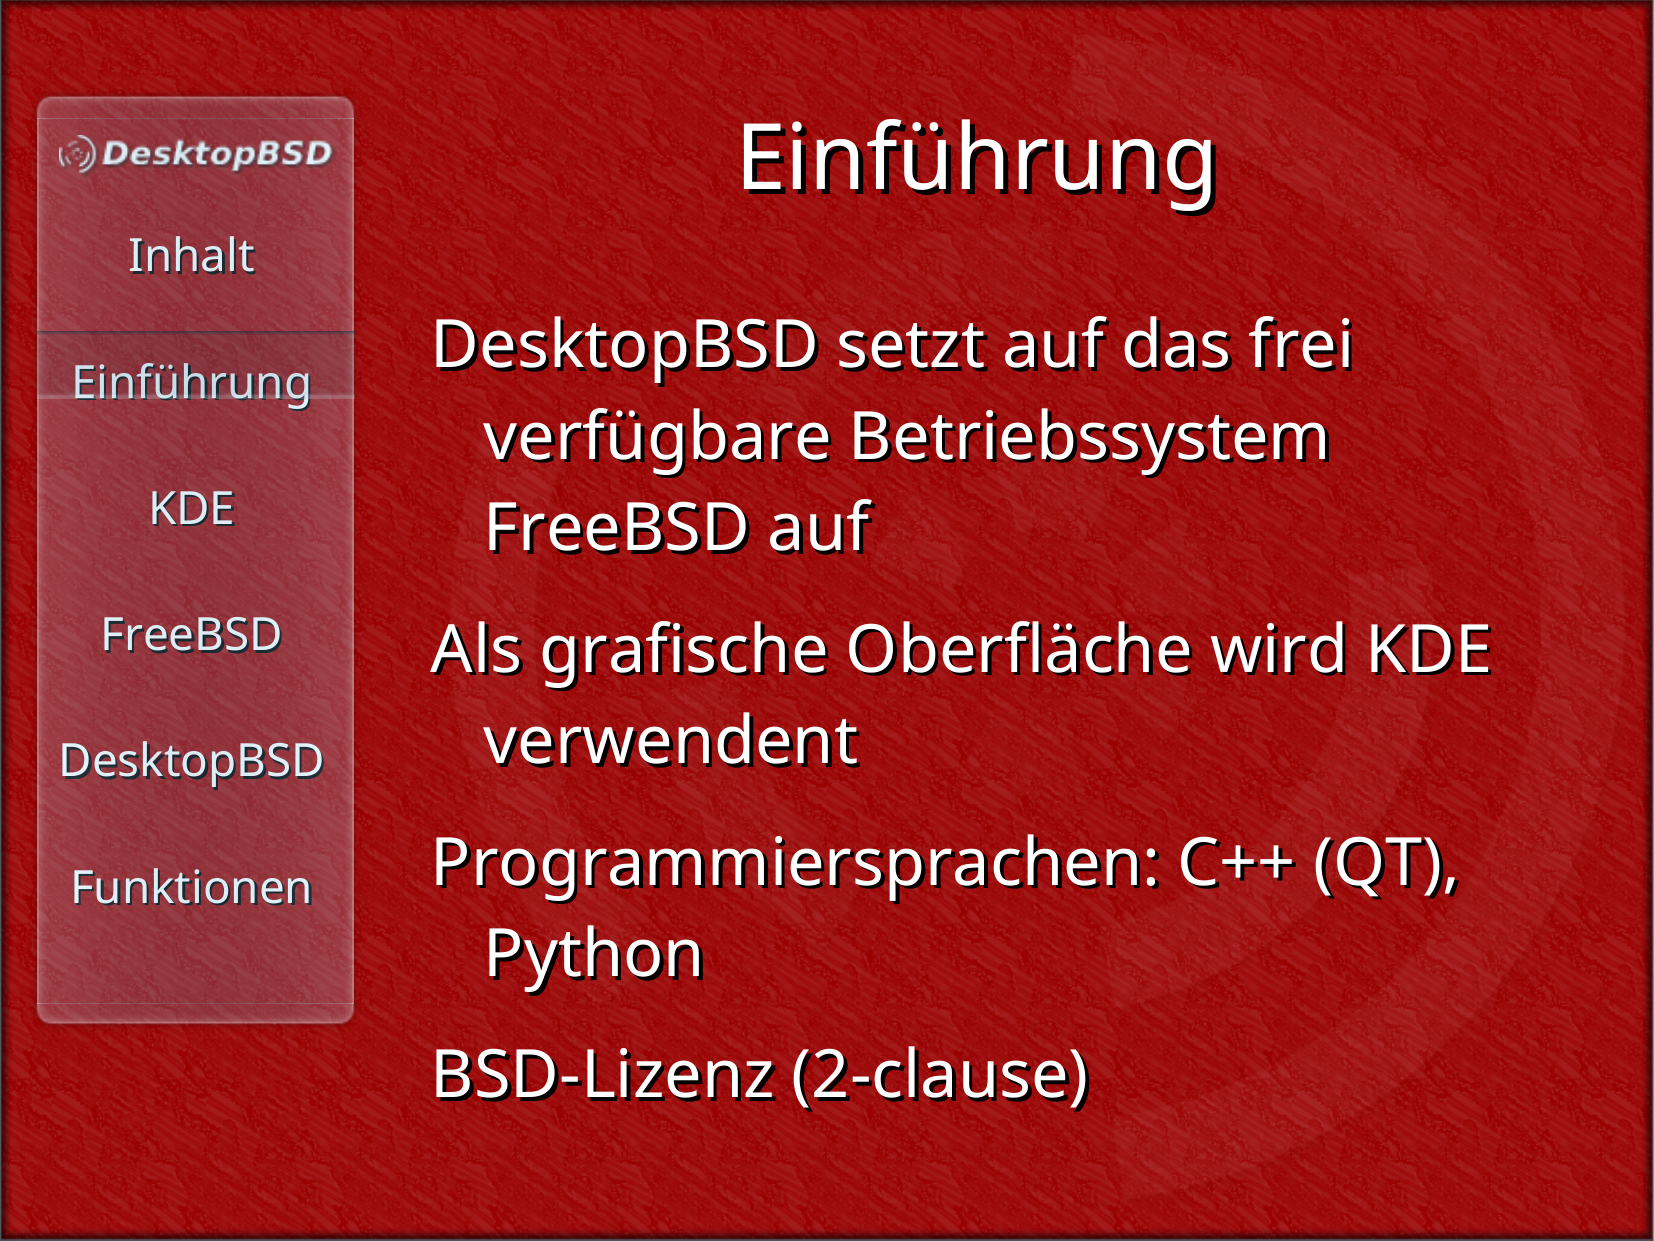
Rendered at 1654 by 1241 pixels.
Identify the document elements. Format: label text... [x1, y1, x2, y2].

title Einführung [383, 49, 1571, 257]
picture [0, 0, 1654, 1241]
list DesktopBSD setzt auf das frei verfügbare Betriebssystem FreeBSD auf Als grafische Oberfläche wird KDE verwendent Programmiersprachen: C++ (QT), Python BSD-Lizenz (2-clause) [413, 295, 1595, 1114]
